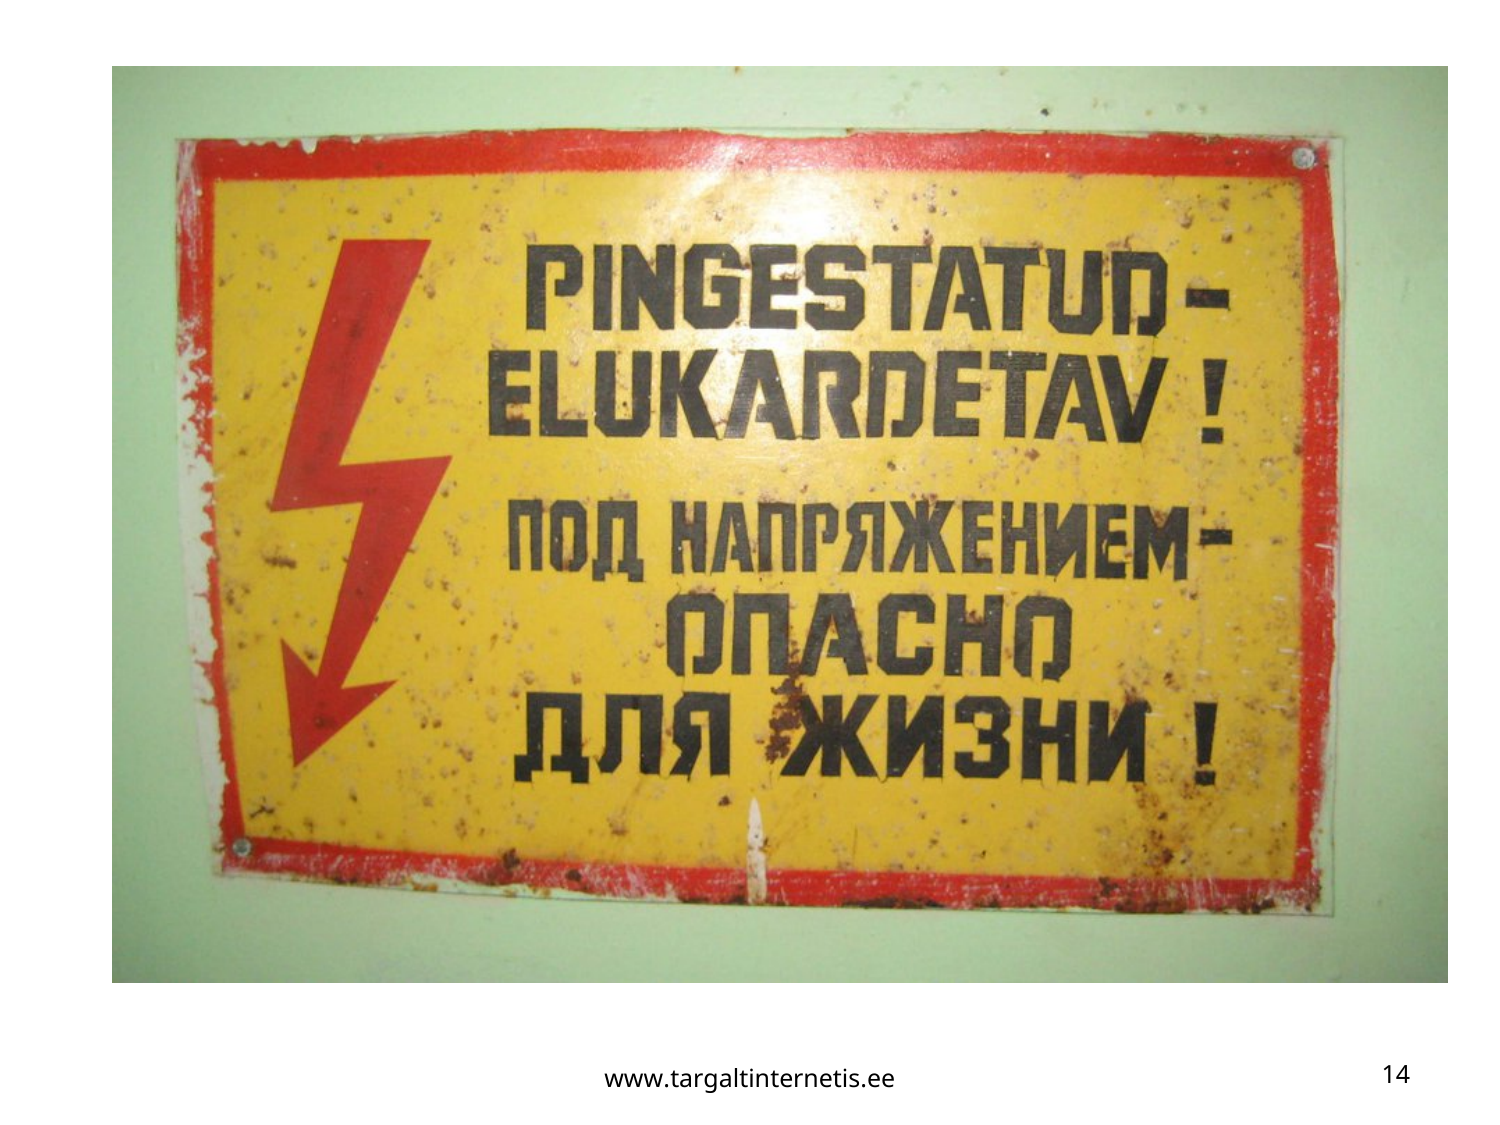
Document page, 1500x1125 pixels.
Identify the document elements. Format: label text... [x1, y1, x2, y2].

picture [112, 66, 1448, 983]
text_box www.targaltinternetis.ee [512, 1025, 988, 1101]
text_box <number> [1074, 1025, 1426, 1101]
